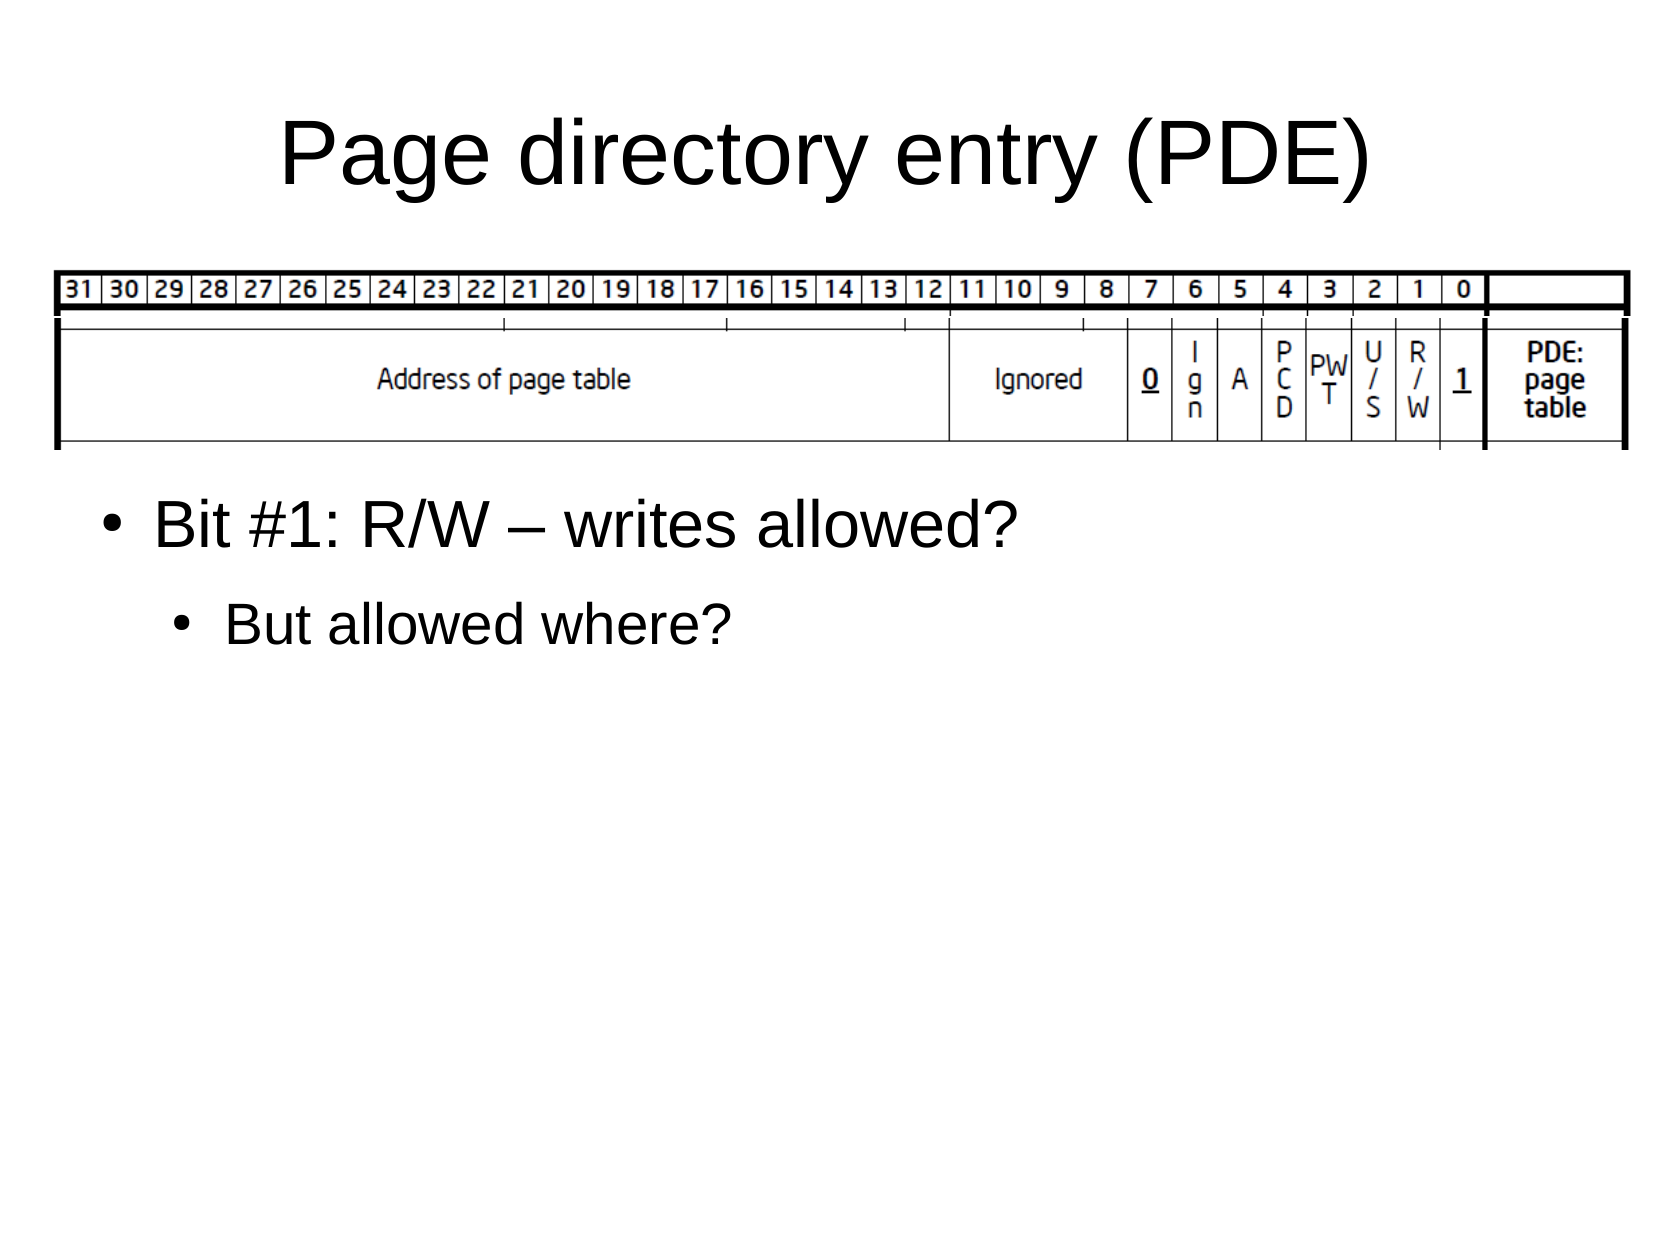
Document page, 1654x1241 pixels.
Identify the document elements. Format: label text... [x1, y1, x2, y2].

list Bit #1: R/W – writes allowed? But allowed where? [82, 487, 1571, 1088]
picture [42, 262, 1636, 316]
title Page directory entry (PDE) [82, 49, 1571, 257]
picture [37, 318, 1642, 451]
